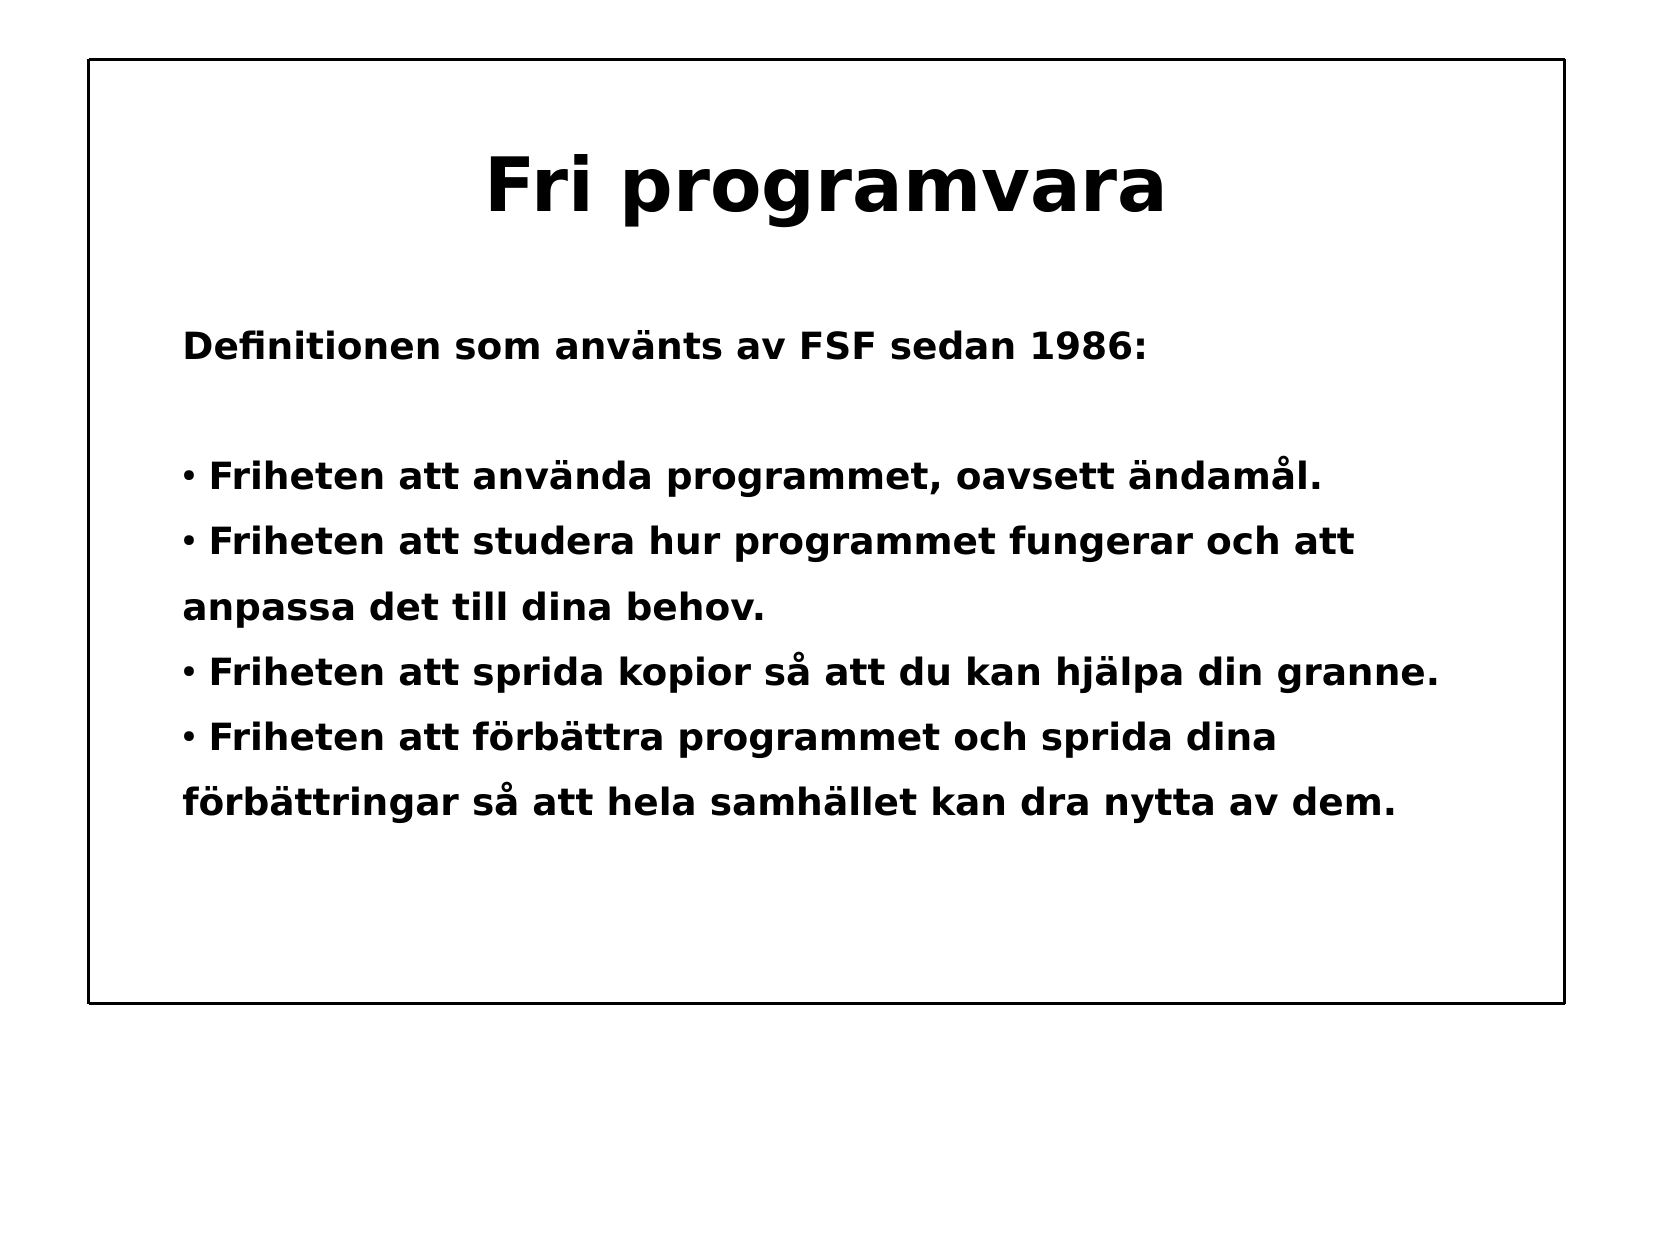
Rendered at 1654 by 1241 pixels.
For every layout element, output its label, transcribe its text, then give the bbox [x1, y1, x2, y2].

text_box [88, 59, 1565, 1004]
text_box Fri programvara [469, 134, 1184, 237]
text_box Definitionen som använts av FSF sedan 1986: Friheten att använda programmet, oavsett ändamål. Friheten att studera hur programmet fungerar och att anpassa det till dina behov. Friheten att sprida kopior så att du kan hjälpa din granne. Friheten att förbättra programmet och sprida dina förbättringar så att hela samhället kan dra nytta av dem. [167, 295, 1487, 916]
